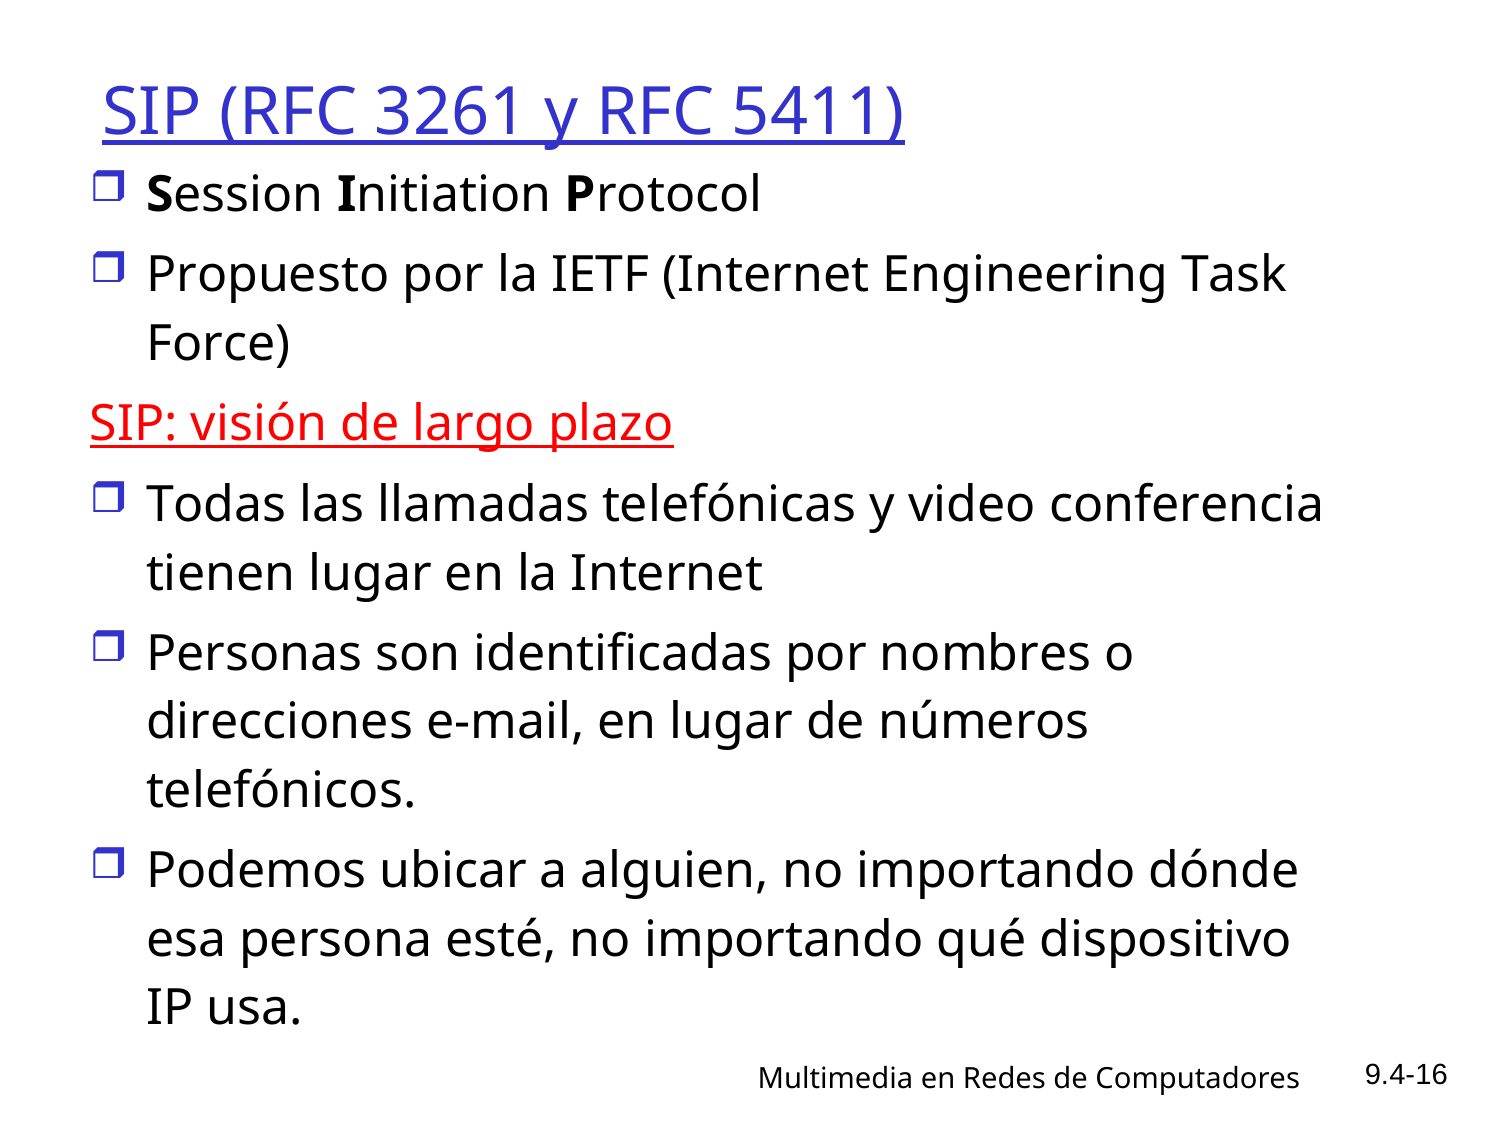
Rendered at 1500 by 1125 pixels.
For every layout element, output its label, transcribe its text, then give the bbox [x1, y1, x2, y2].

title SIP (RFC 3261 y RFC 5411) [87, 37, 1363, 181]
list Session Initiation Protocol Propuesto por la IETF (Internet Engineering Task Force) SIP: visión de largo plazo Todas las llamadas telefónicas y video conferencia tienen lugar en la Internet Personas son identificadas por nombres o direcciones e-mail, en lugar de números telefónicos. Podemos ubicar a alguien, no importando dónde esa persona esté, no importando qué dispositivo IP usa. [75, 149, 1351, 956]
